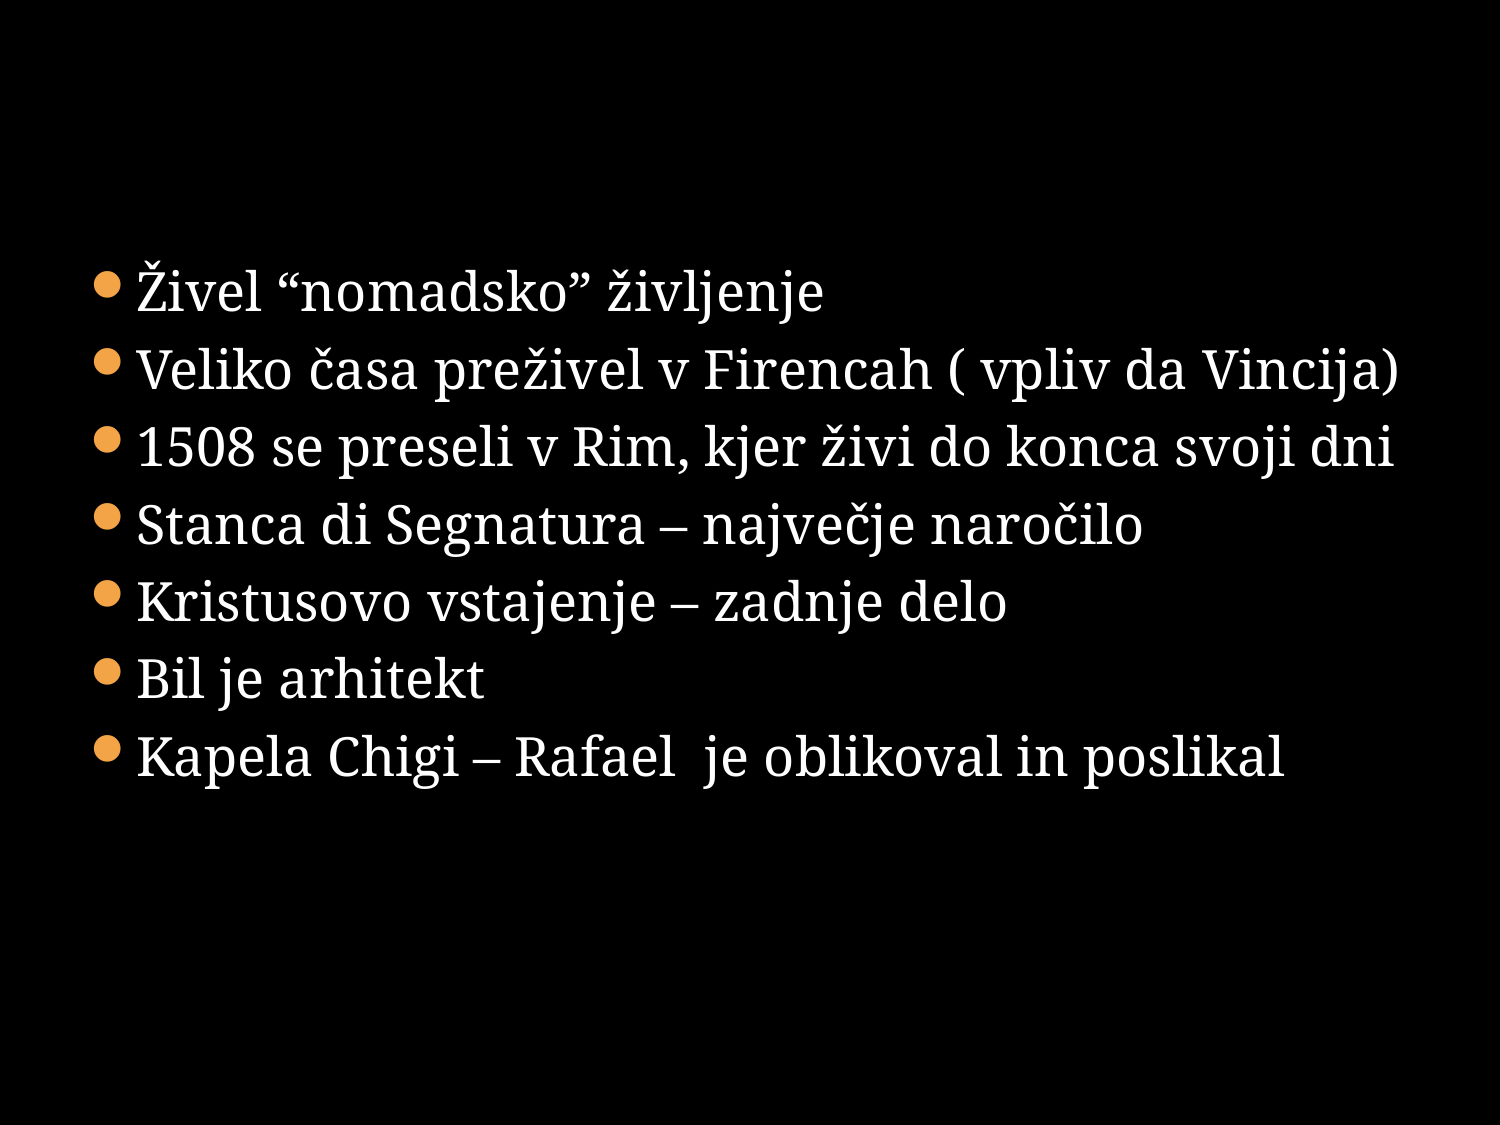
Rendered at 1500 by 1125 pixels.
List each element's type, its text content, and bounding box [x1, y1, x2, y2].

list Živel “nomadsko” življenje Veliko časa preživel v Firencah ( vpliv da Vincija) 1508 se preseli v Rim, kjer živi do konca svoji dni Stanca di Segnatura – največje naročilo Kristusovo vstajenje – zadnje delo Bil je arhitekt Kapela Chigi – Rafael je oblikoval in poslikal [75, 249, 1425, 1000]
